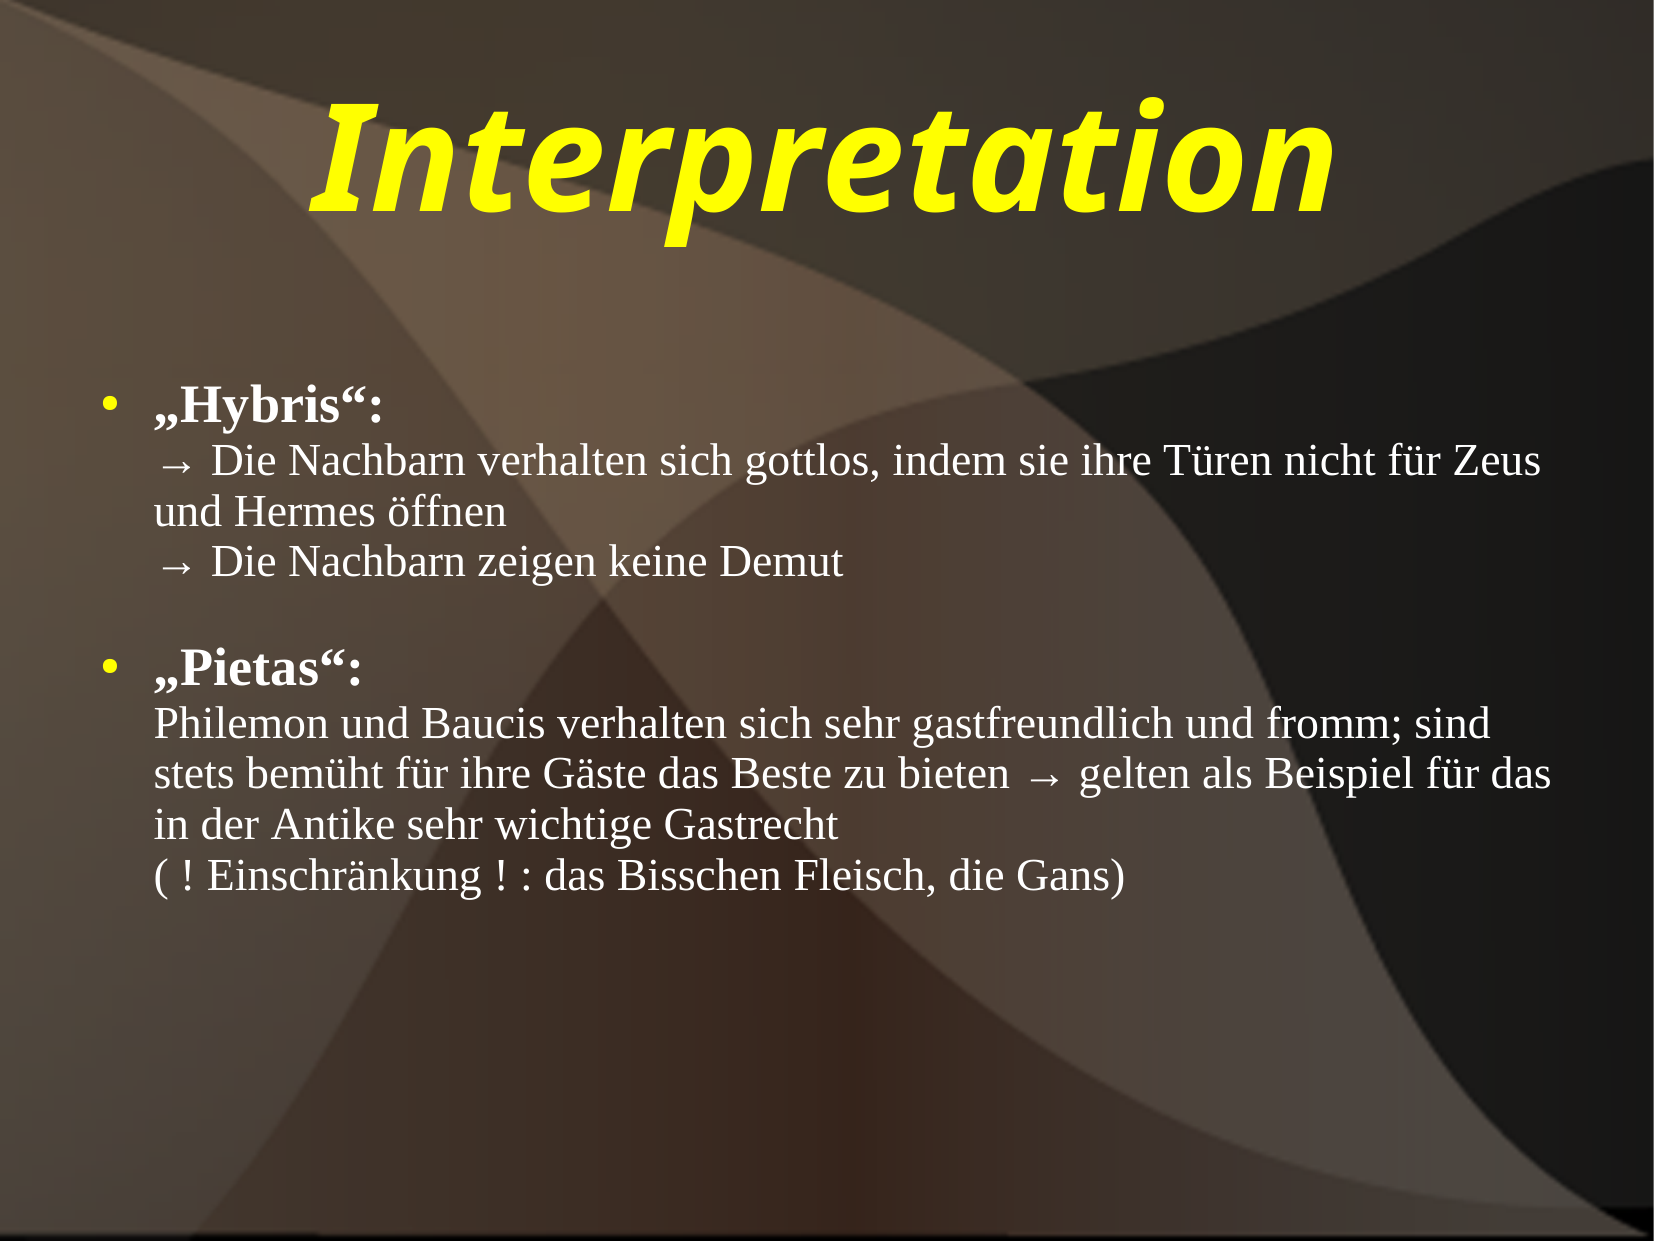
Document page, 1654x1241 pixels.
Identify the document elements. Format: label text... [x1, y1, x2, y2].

list „Hybris“: → Die Nachbarn verhalten sich gottlos, indem sie ihre Türen nicht für Zeus und Hermes öffnen → Die Nachbarn zeigen keine Demut „Pietas“: Philemon und Baucis verhalten sich sehr gastfreundlich und fromm; sind stets bemüht für ihre Gäste das Beste zu bieten → gelten als Beispiel für das in der Antike sehr wichtige Gastrecht ( ! Einschränkung ! : das Bisschen Fleisch, die Gans) [82, 374, 1571, 1193]
picture [0, 0, 1654, 1241]
title Interpretation [82, 49, 1571, 257]
